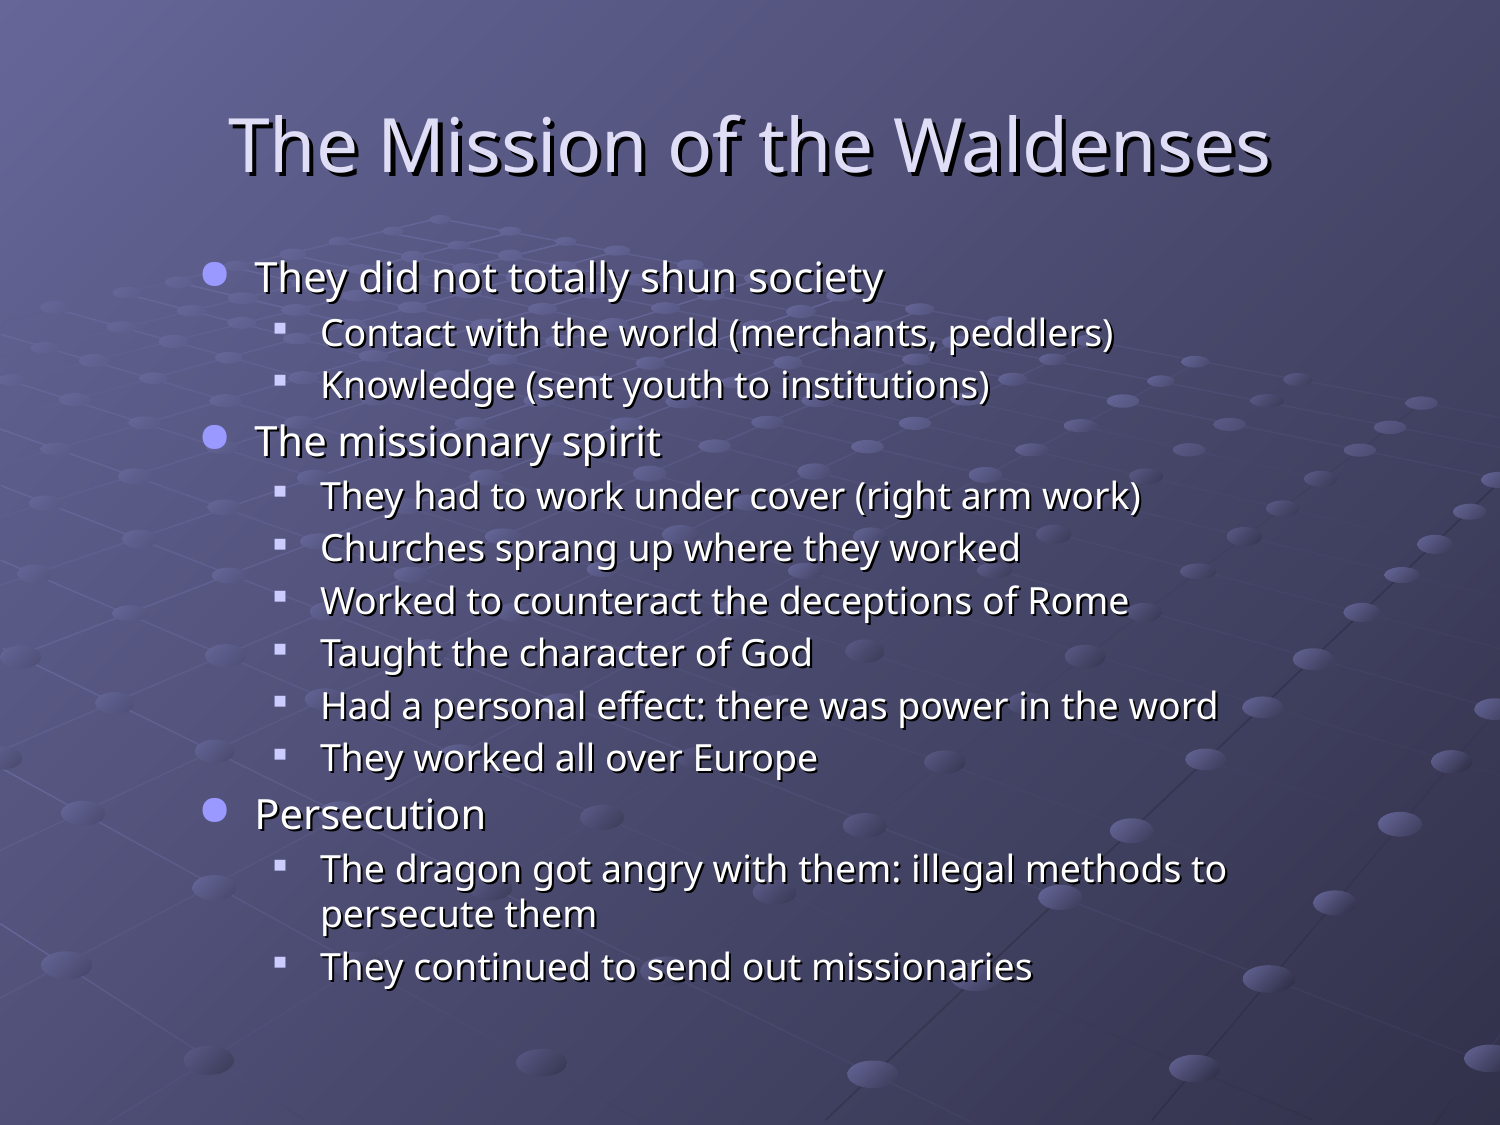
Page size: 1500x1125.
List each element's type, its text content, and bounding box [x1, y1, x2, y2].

title The Mission of the Waldenses [75, 75, 1426, 211]
text_box They did not totally shun society Contact with the world (merchants, peddlers) Knowledge (sent youth to institutions) The missionary spirit They had to work under cover (right arm work) Churches sprang up where they worked Worked to counteract the deceptions of Rome Taught the character of God Had a personal effect: there was power in the word They worked all over Europe Persecution The dragon got angry with them: illegal methods to persecute them They continued to send out missionaries [183, 243, 1362, 1023]
